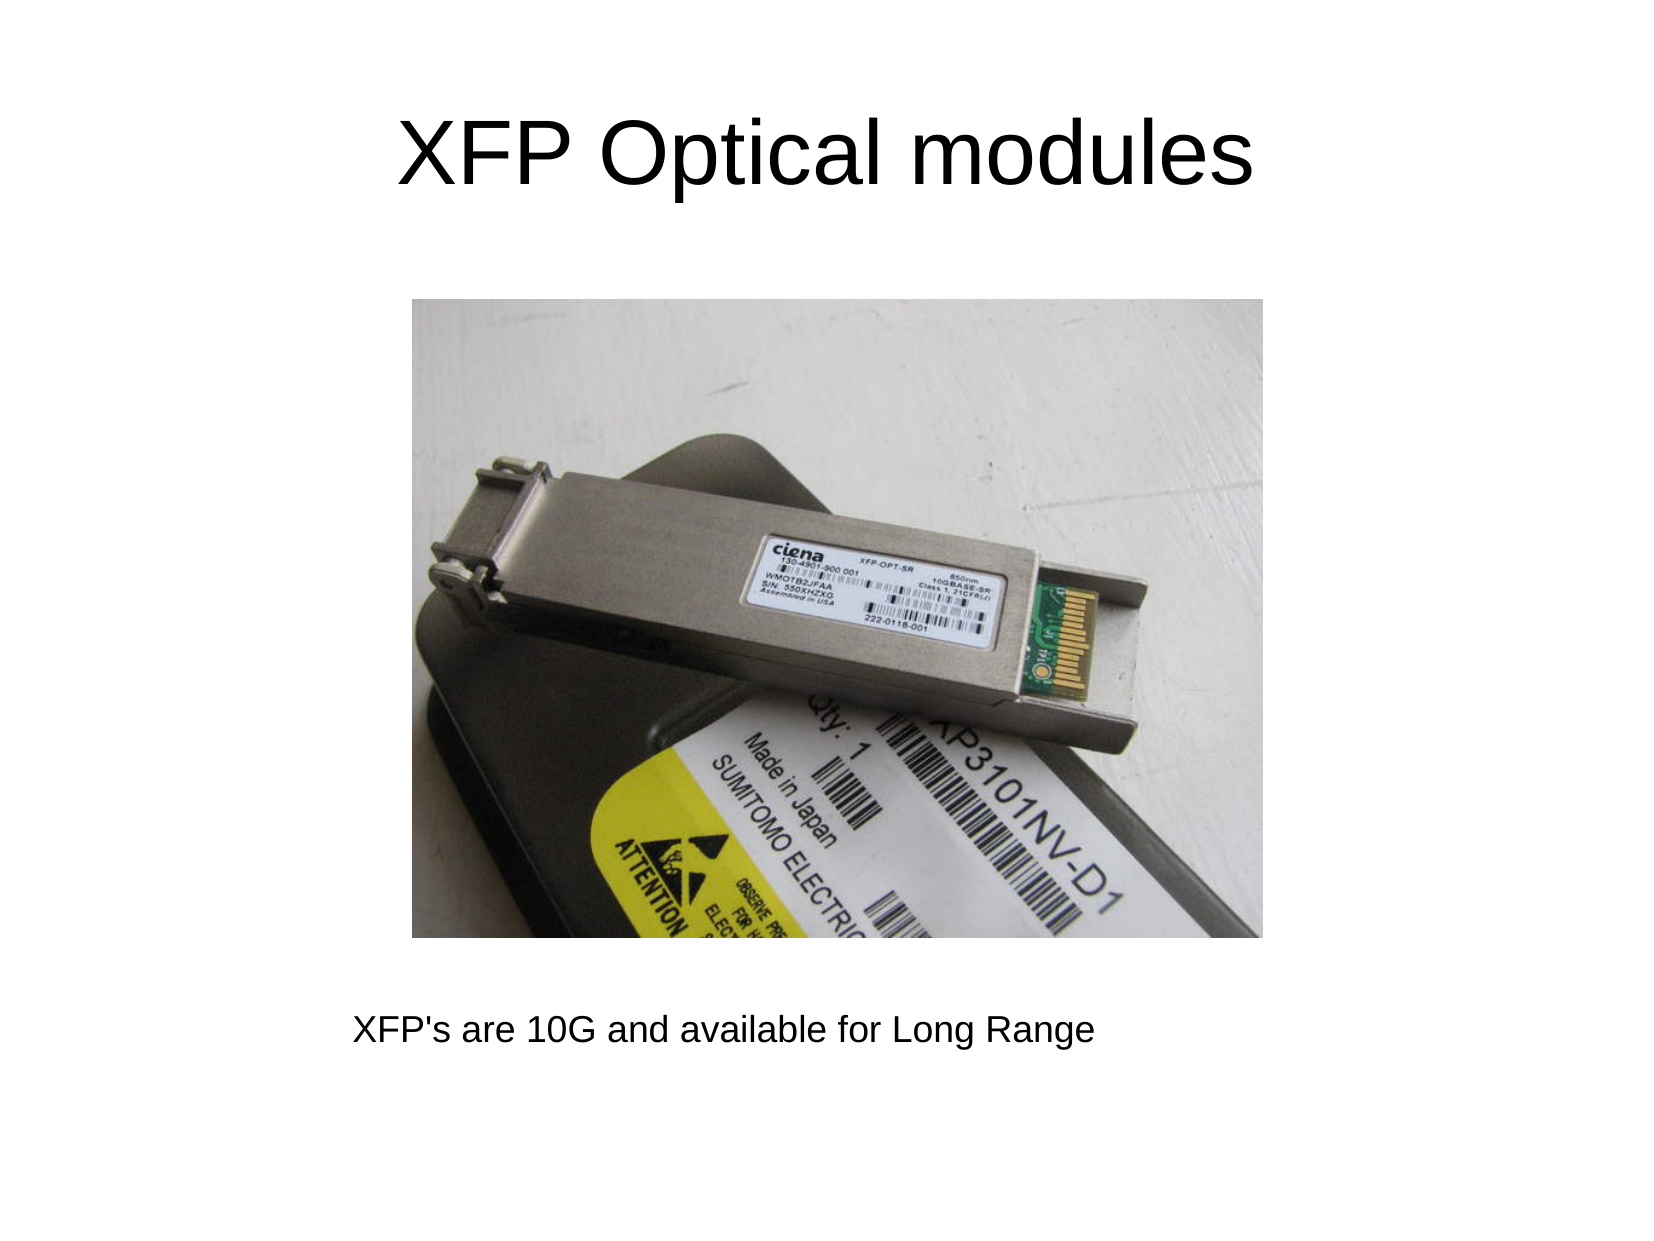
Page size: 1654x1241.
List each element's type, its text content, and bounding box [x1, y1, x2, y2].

text_box XFP's are 10G and available for Long Range [337, 1001, 1107, 1063]
title XFP Optical modules [82, 49, 1571, 257]
picture [412, 299, 1263, 938]
